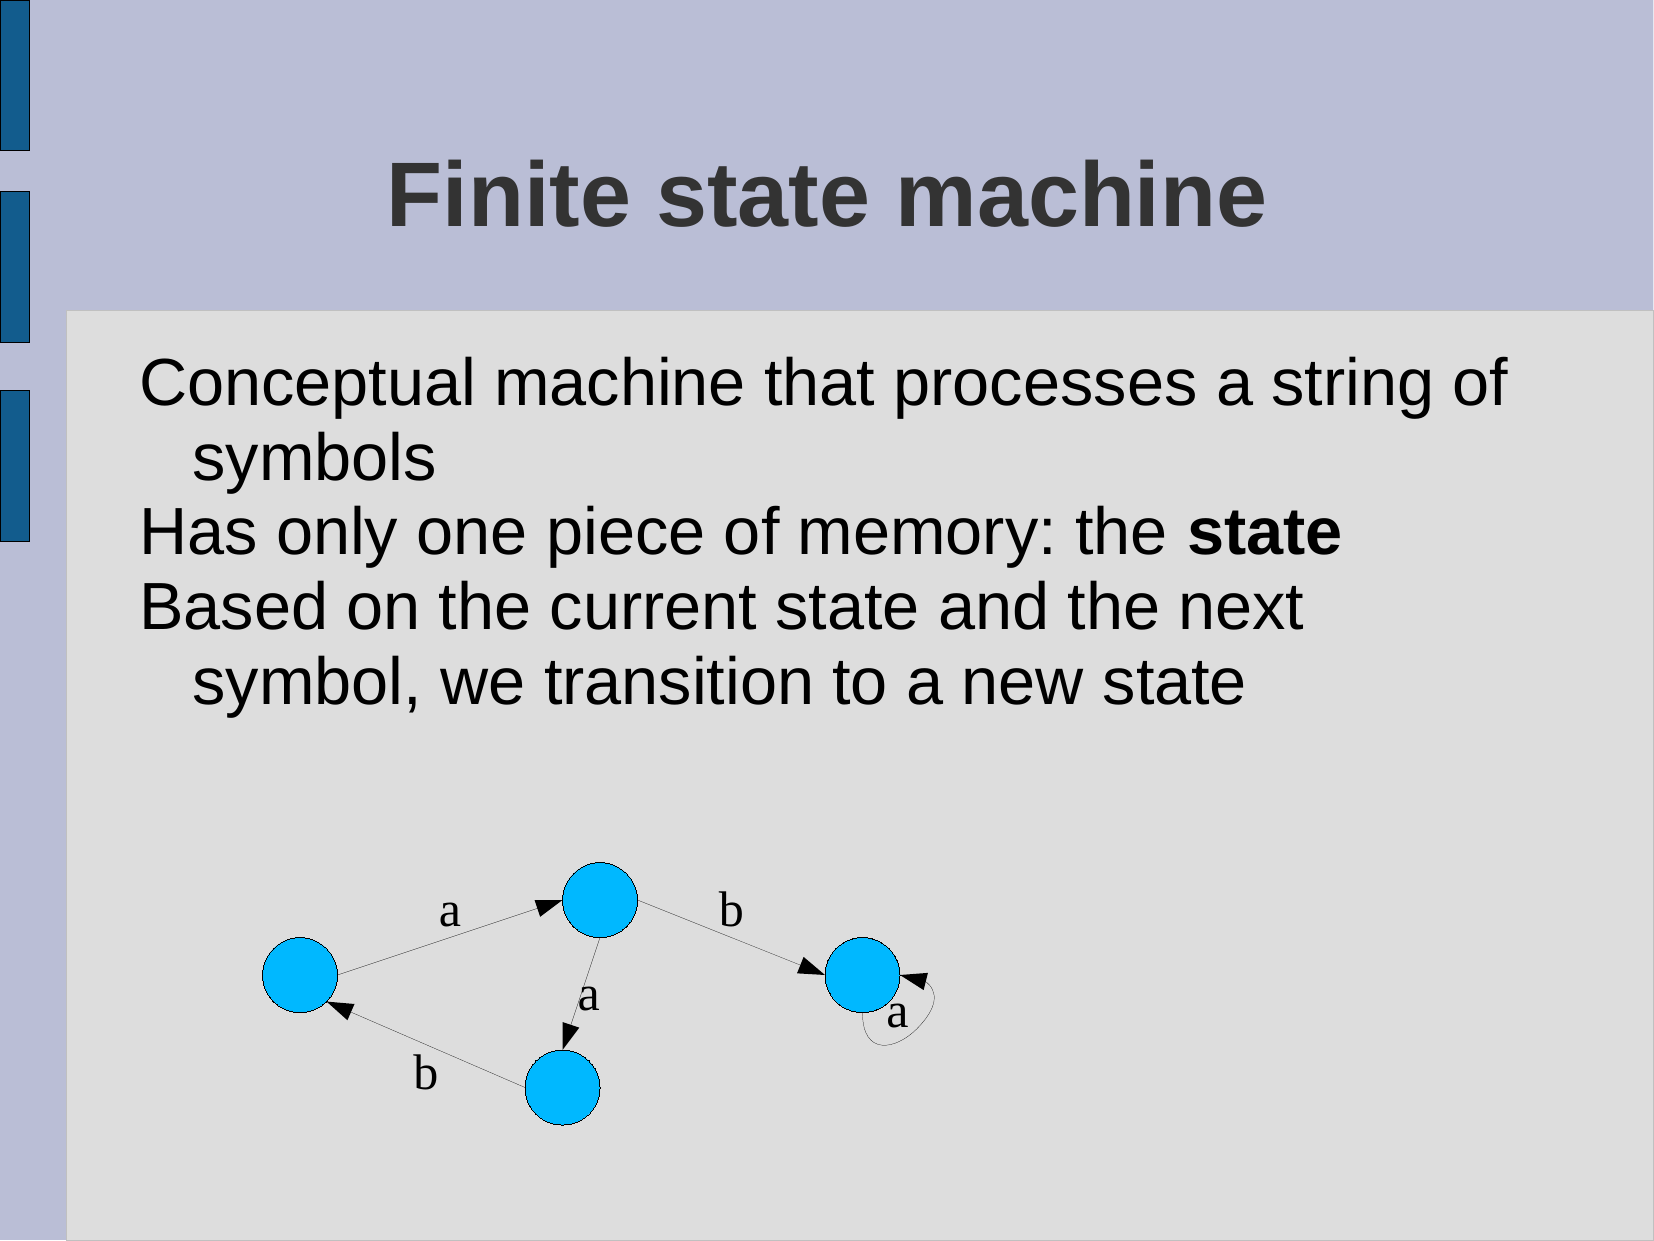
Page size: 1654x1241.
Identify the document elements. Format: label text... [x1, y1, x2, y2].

text_box [562, 862, 638, 938]
text_box [825, 937, 901, 1013]
text_box [525, 1050, 601, 1126]
text_box [262, 937, 338, 1013]
list Conceptual machine that processes a string of symbols Has only one piece of memory: the state Based on the current state and the next symbol, we transition to a new state [121, 344, 1534, 1127]
title Finite state machine [121, 91, 1534, 299]
